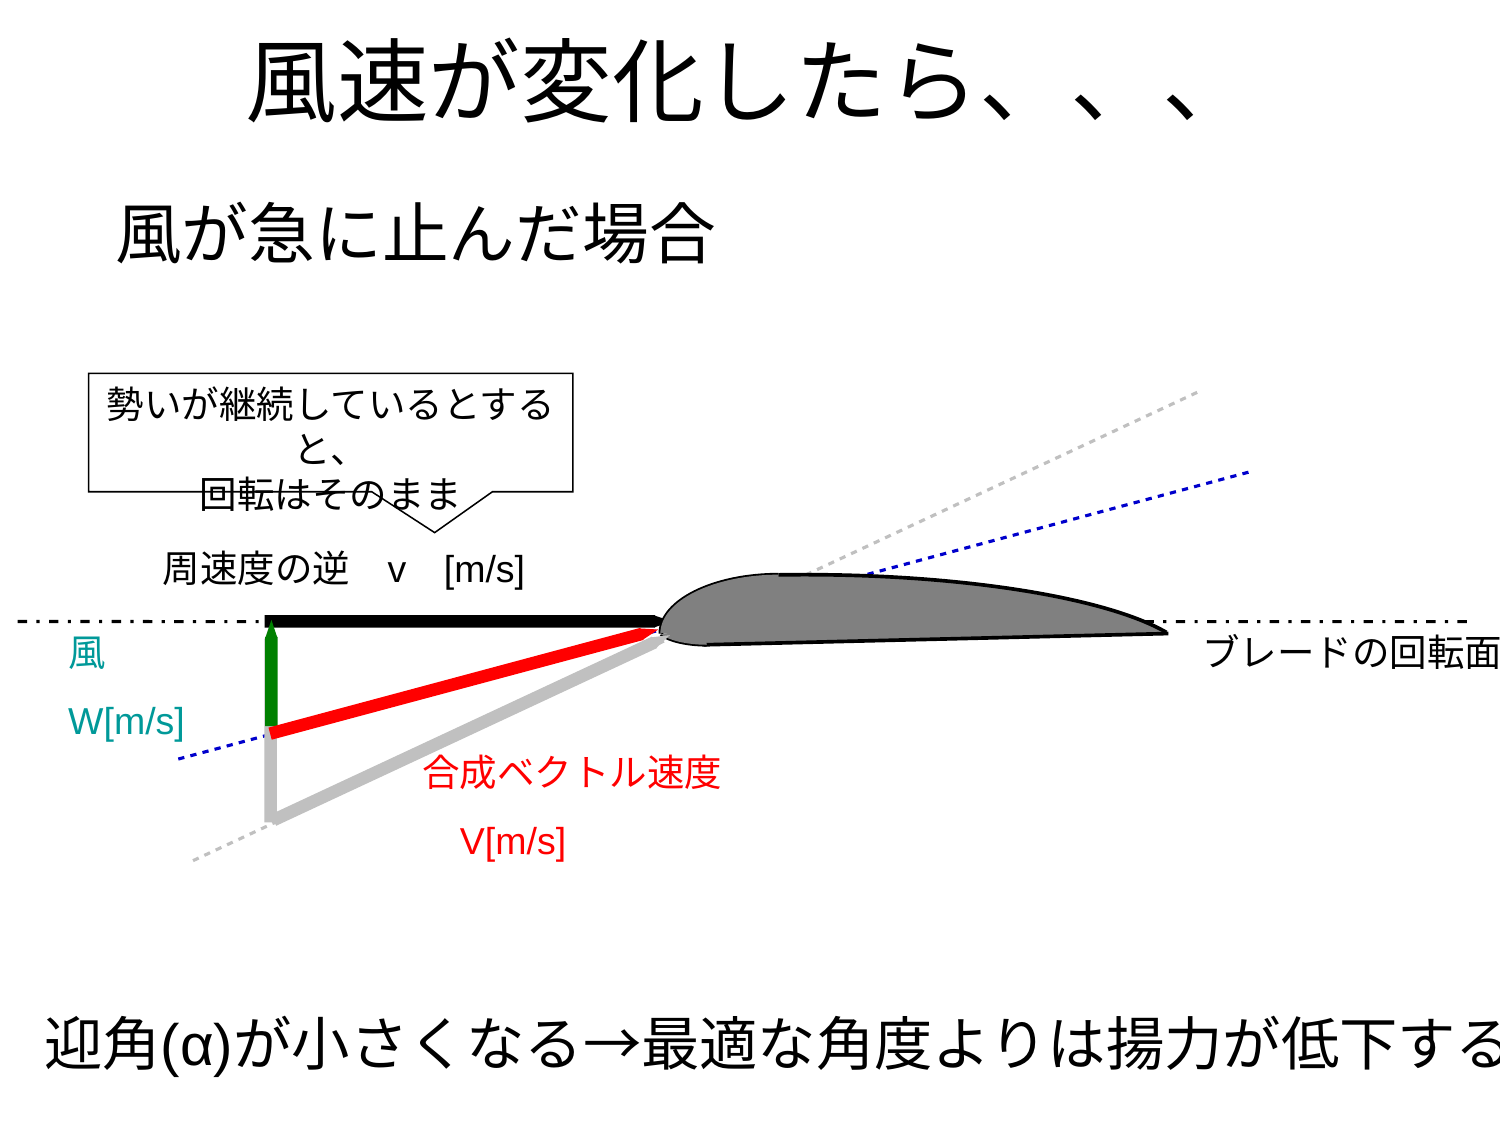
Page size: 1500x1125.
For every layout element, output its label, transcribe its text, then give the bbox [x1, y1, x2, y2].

title 風速が変化したら、、、 [75, 0, 1426, 173]
text_box ブレードの回転面 [1187, 621, 1500, 682]
text_box 迎角(α)が小さくなる→最適な角度よりは揚力が低下する [29, 1000, 1500, 1085]
text_box 風が急に止んだ場合 [100, 185, 731, 280]
text_box 周速度の逆 v [m/s] [147, 537, 609, 598]
text_box [660, 574, 1158, 645]
text_box 合成ベクトル速度 V[m/s] [407, 741, 940, 870]
text_box 勢いが継続しているとすると、 回転はそのまま [88, 373, 573, 533]
text_box 風 W[m/s] [53, 621, 219, 750]
